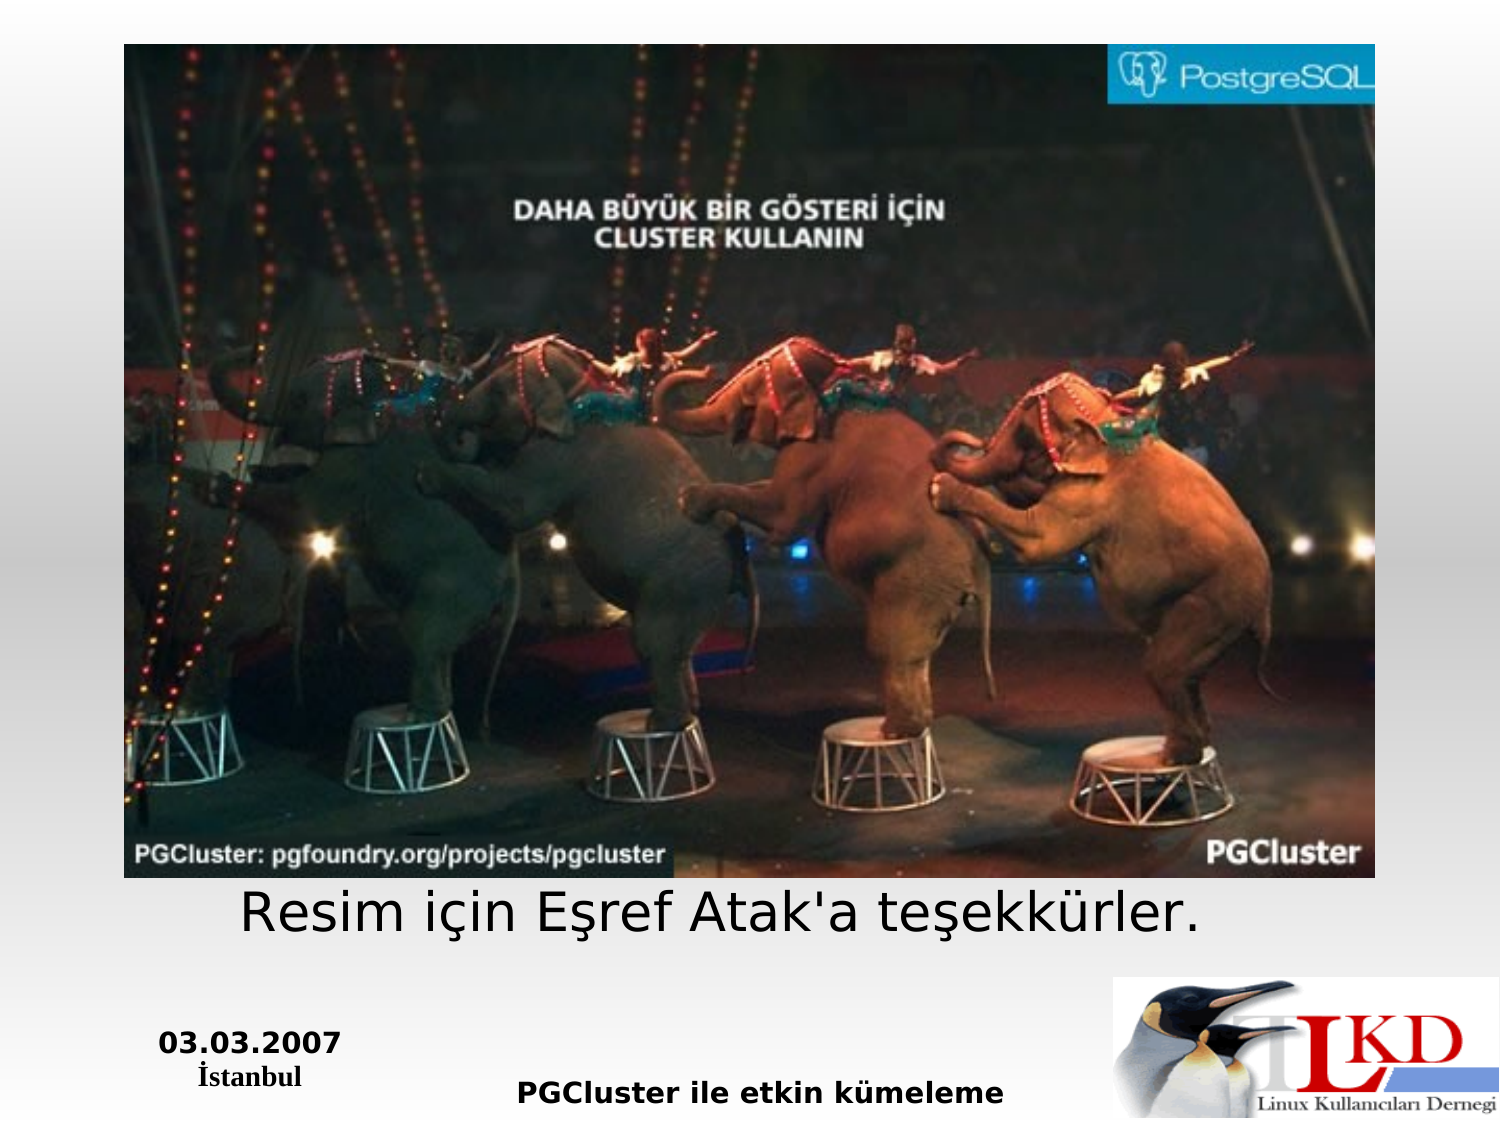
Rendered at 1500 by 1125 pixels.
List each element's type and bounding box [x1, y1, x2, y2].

picture [124, 44, 1375, 878]
text_box [212, 844, 1500, 1018]
picture [1113, 1018, 1499, 1118]
picture [1179, 62, 1375, 94]
